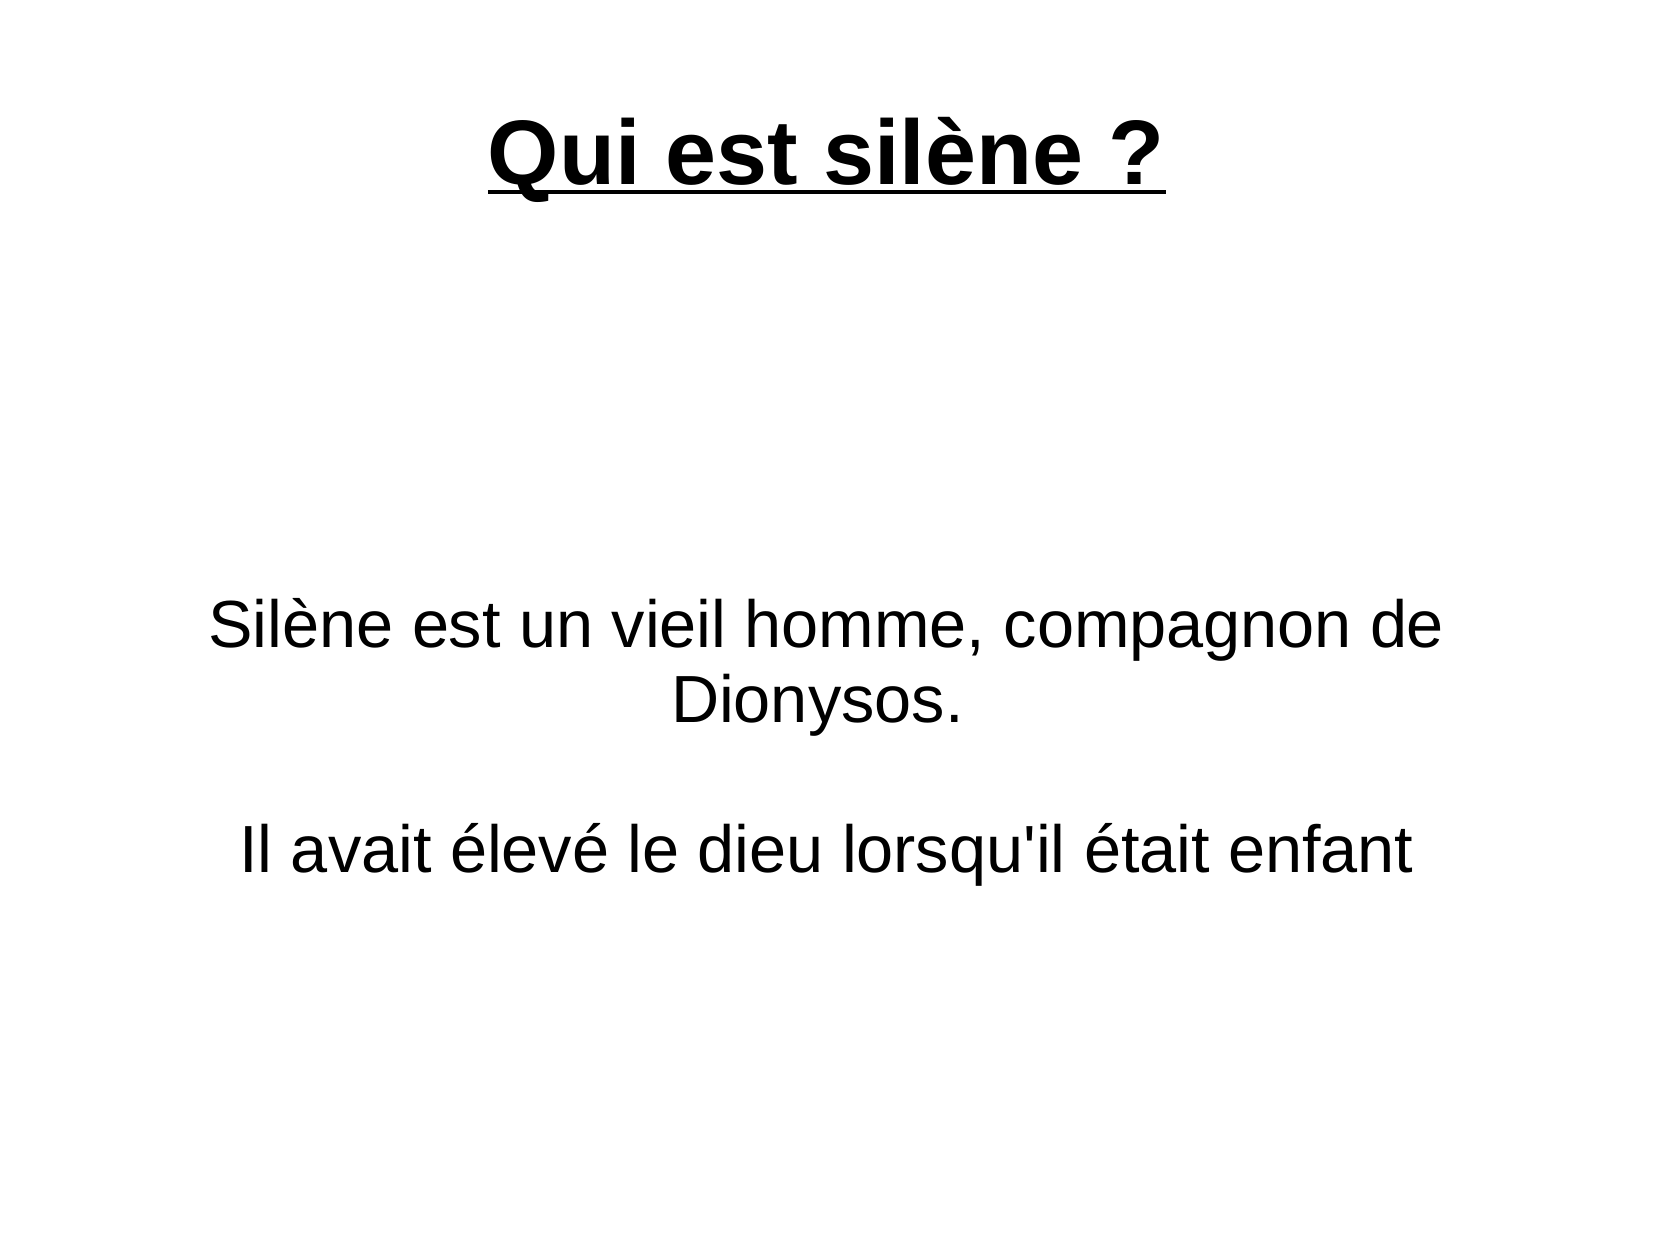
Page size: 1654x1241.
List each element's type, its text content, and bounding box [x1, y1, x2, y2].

title Qui est silène ? [82, 56, 1571, 250]
subtitle Silène est un vieil homme, compagnon de Dionysos. Il avait élevé le dieu lorsqu'il était enfant [82, 297, 1571, 1102]
